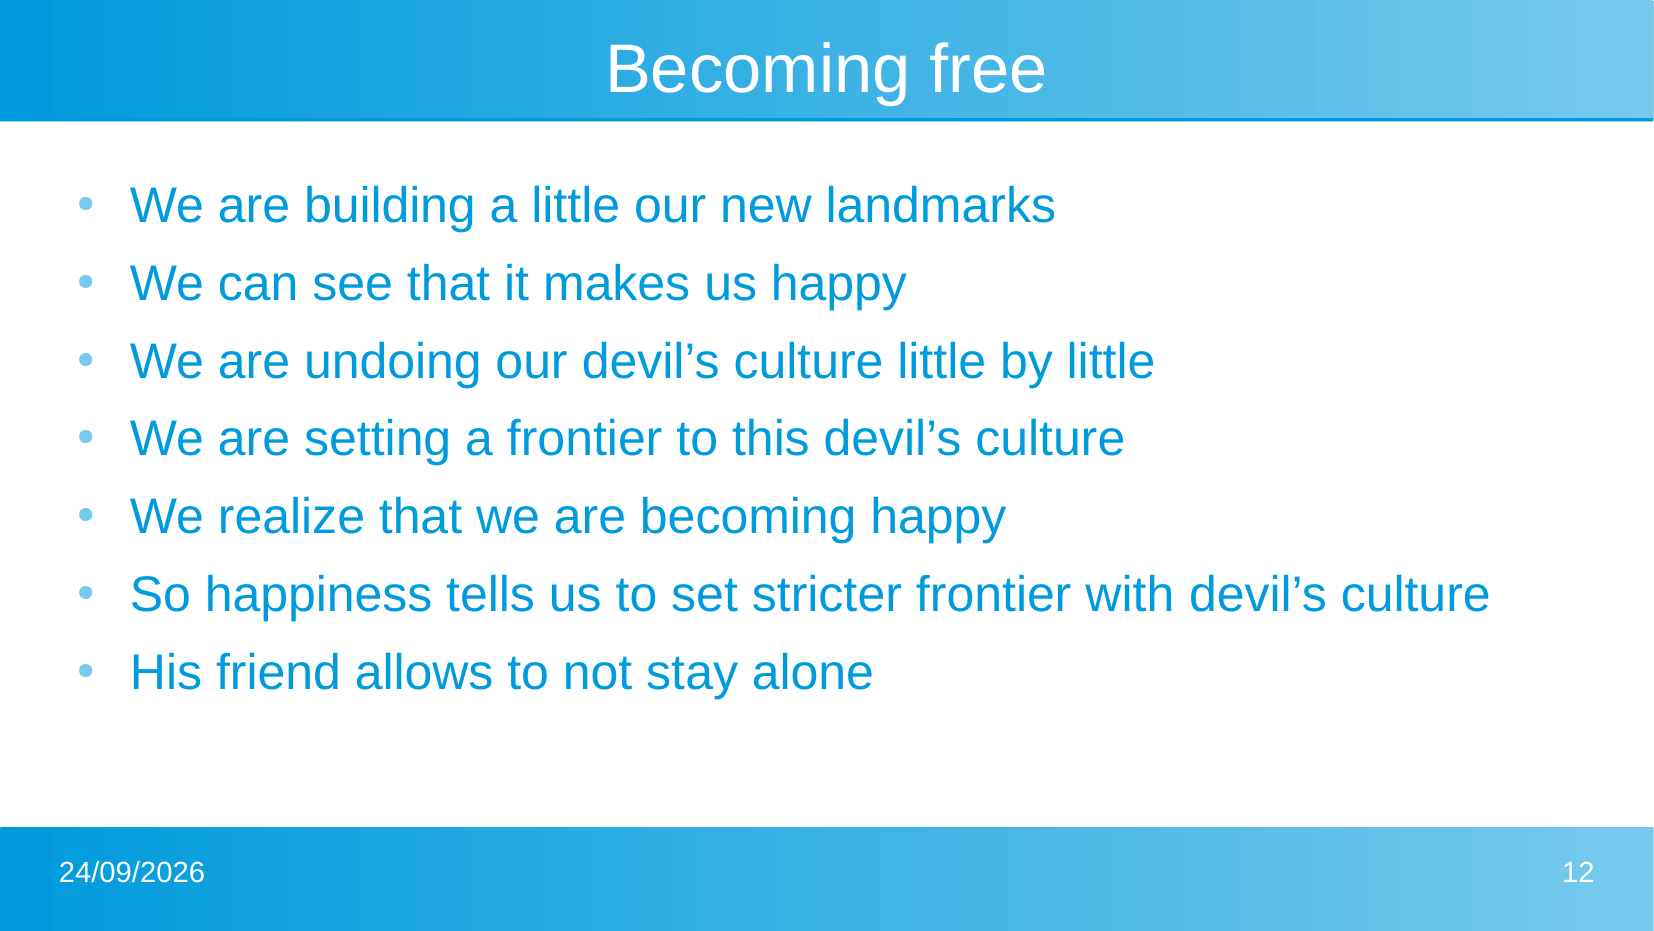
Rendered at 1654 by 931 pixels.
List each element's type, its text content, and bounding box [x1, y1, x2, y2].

list We are building a little our new landmarks We can see that it makes us happy We are undoing our devil’s culture little by little We are setting a frontier to this devil’s culture We realize that we are becoming happy So happiness tells us to set stricter frontier with devil’s culture His friend allows to not stay alone [59, 177, 1595, 768]
title Becoming free [59, 29, 1595, 108]
